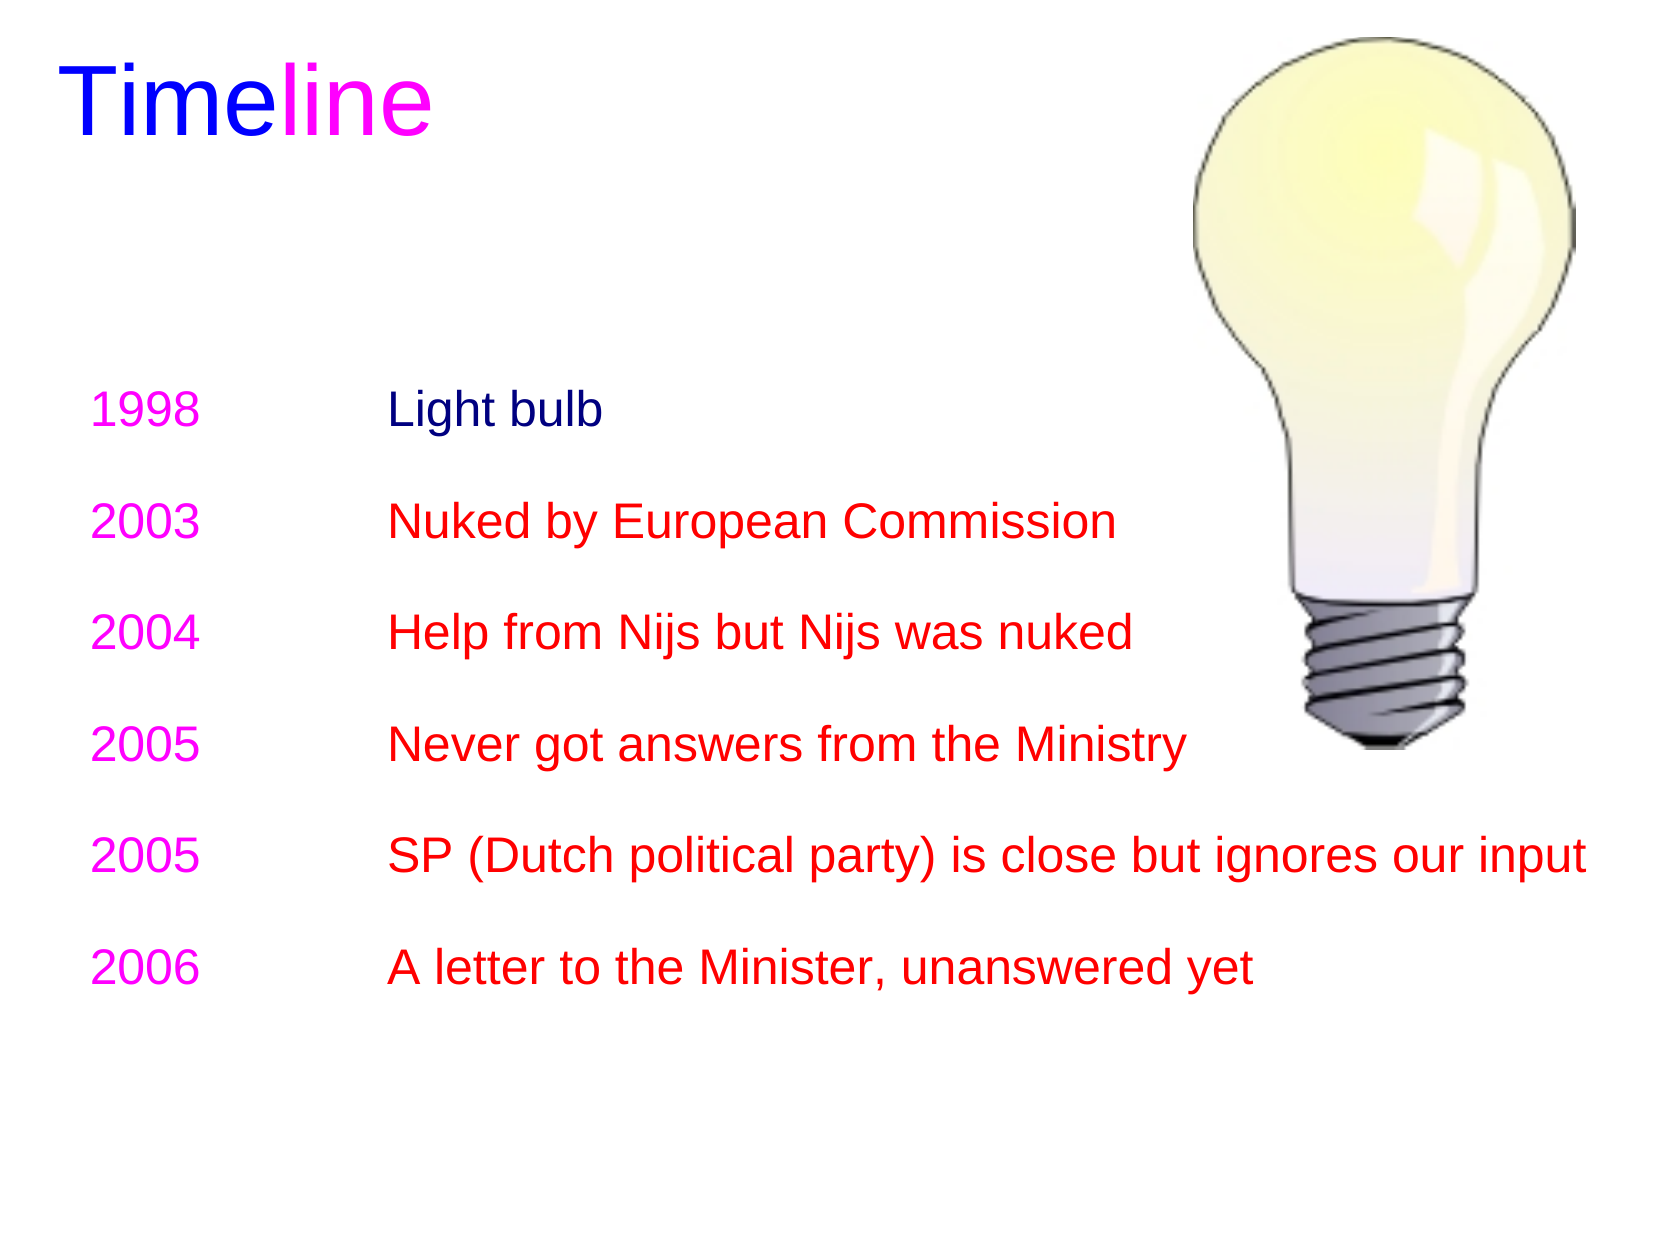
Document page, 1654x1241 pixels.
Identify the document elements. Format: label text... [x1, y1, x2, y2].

text_box 1998 Light bulb 2003 Nuked by European Commission 2004 Help from Nijs but Nijs was nuked 2005 Never got answers from the Ministry 2005 SP (Dutch political party) is close but ignores our input 2006 A letter to the Minister, unanswered yet [75, 262, 1576, 1087]
text_box Timeline [42, 37, 383, 177]
picture [1193, 37, 1576, 751]
